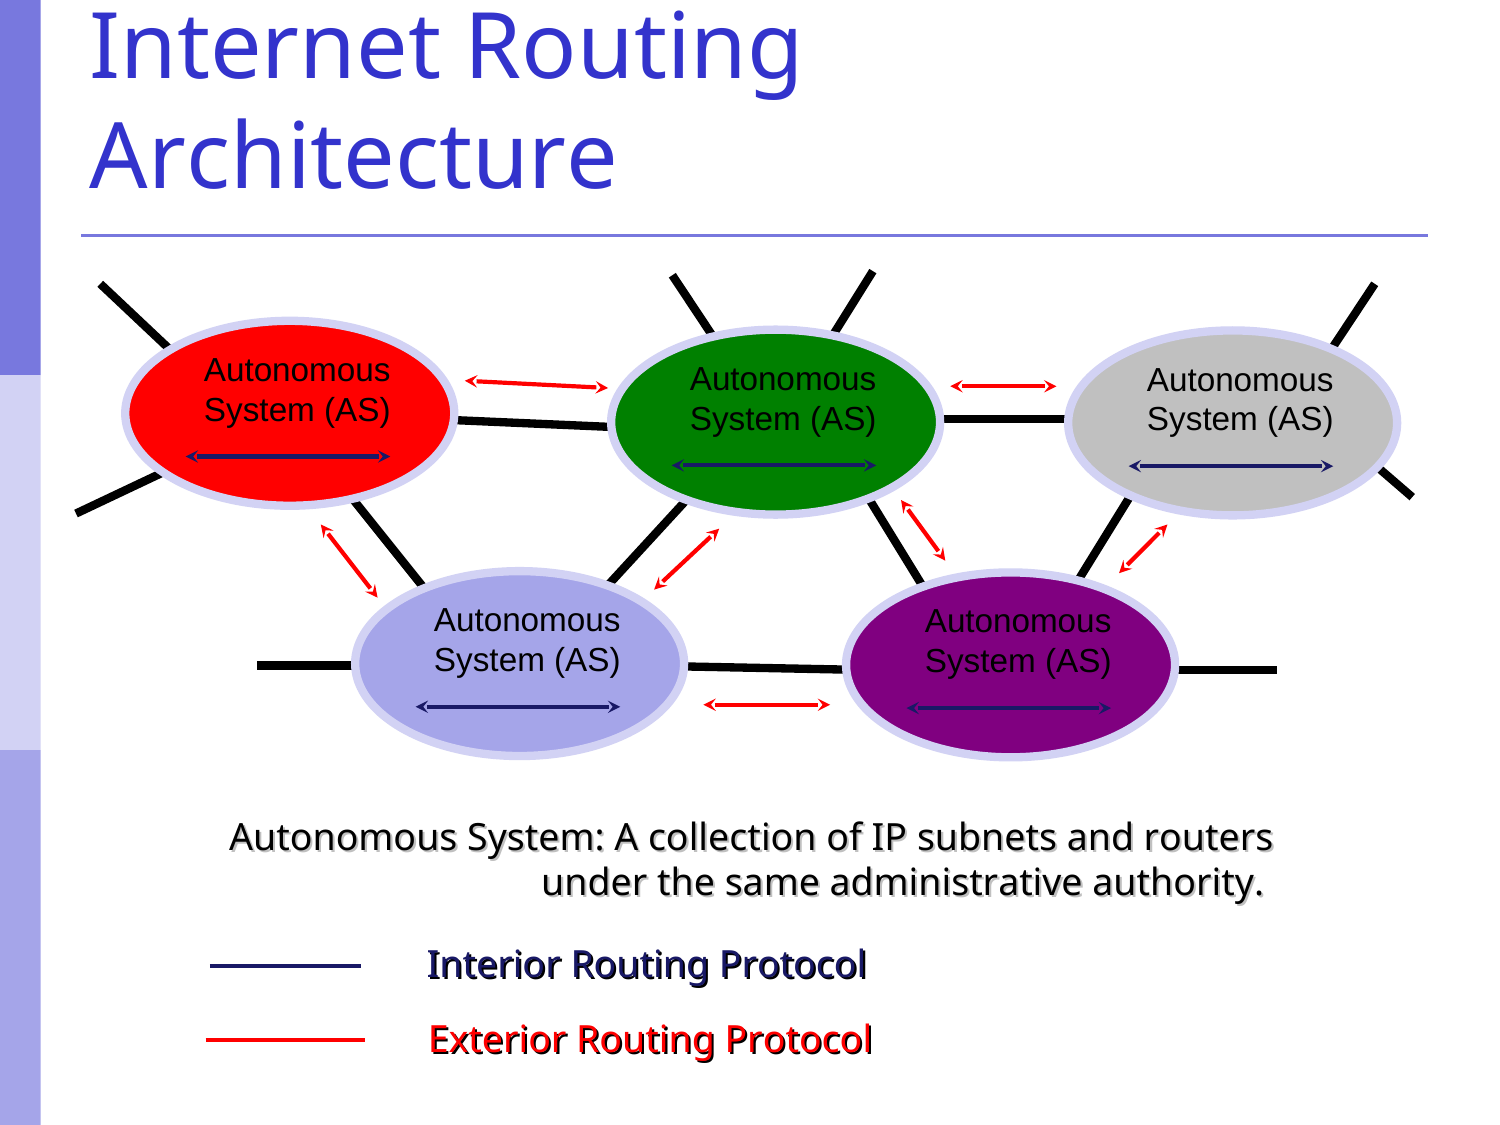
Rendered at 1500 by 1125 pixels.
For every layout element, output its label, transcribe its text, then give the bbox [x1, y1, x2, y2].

text_box Autonomous System (AS) [1132, 350, 1349, 445]
text_box Exterior Routing Protocol [413, 1007, 888, 1067]
text_box [355, 571, 685, 757]
title Internet Routing Architecture [74, 13, 1350, 181]
text_box [611, 329, 941, 515]
text_box [125, 320, 455, 506]
text_box [846, 572, 1176, 758]
text_box Autonomous System (AS) [189, 340, 406, 436]
text_box Autonomous System (AS) [909, 592, 1127, 687]
text_box [1068, 330, 1398, 516]
text_box Interior Routing Protocol [411, 933, 882, 993]
text_box Autonomous System (AS) [675, 349, 892, 445]
text_box Autonomous System: A collection of IP subnets and routers under the same administrative authority. [214, 805, 1290, 911]
text_box Autonomous System (AS) [418, 591, 636, 686]
